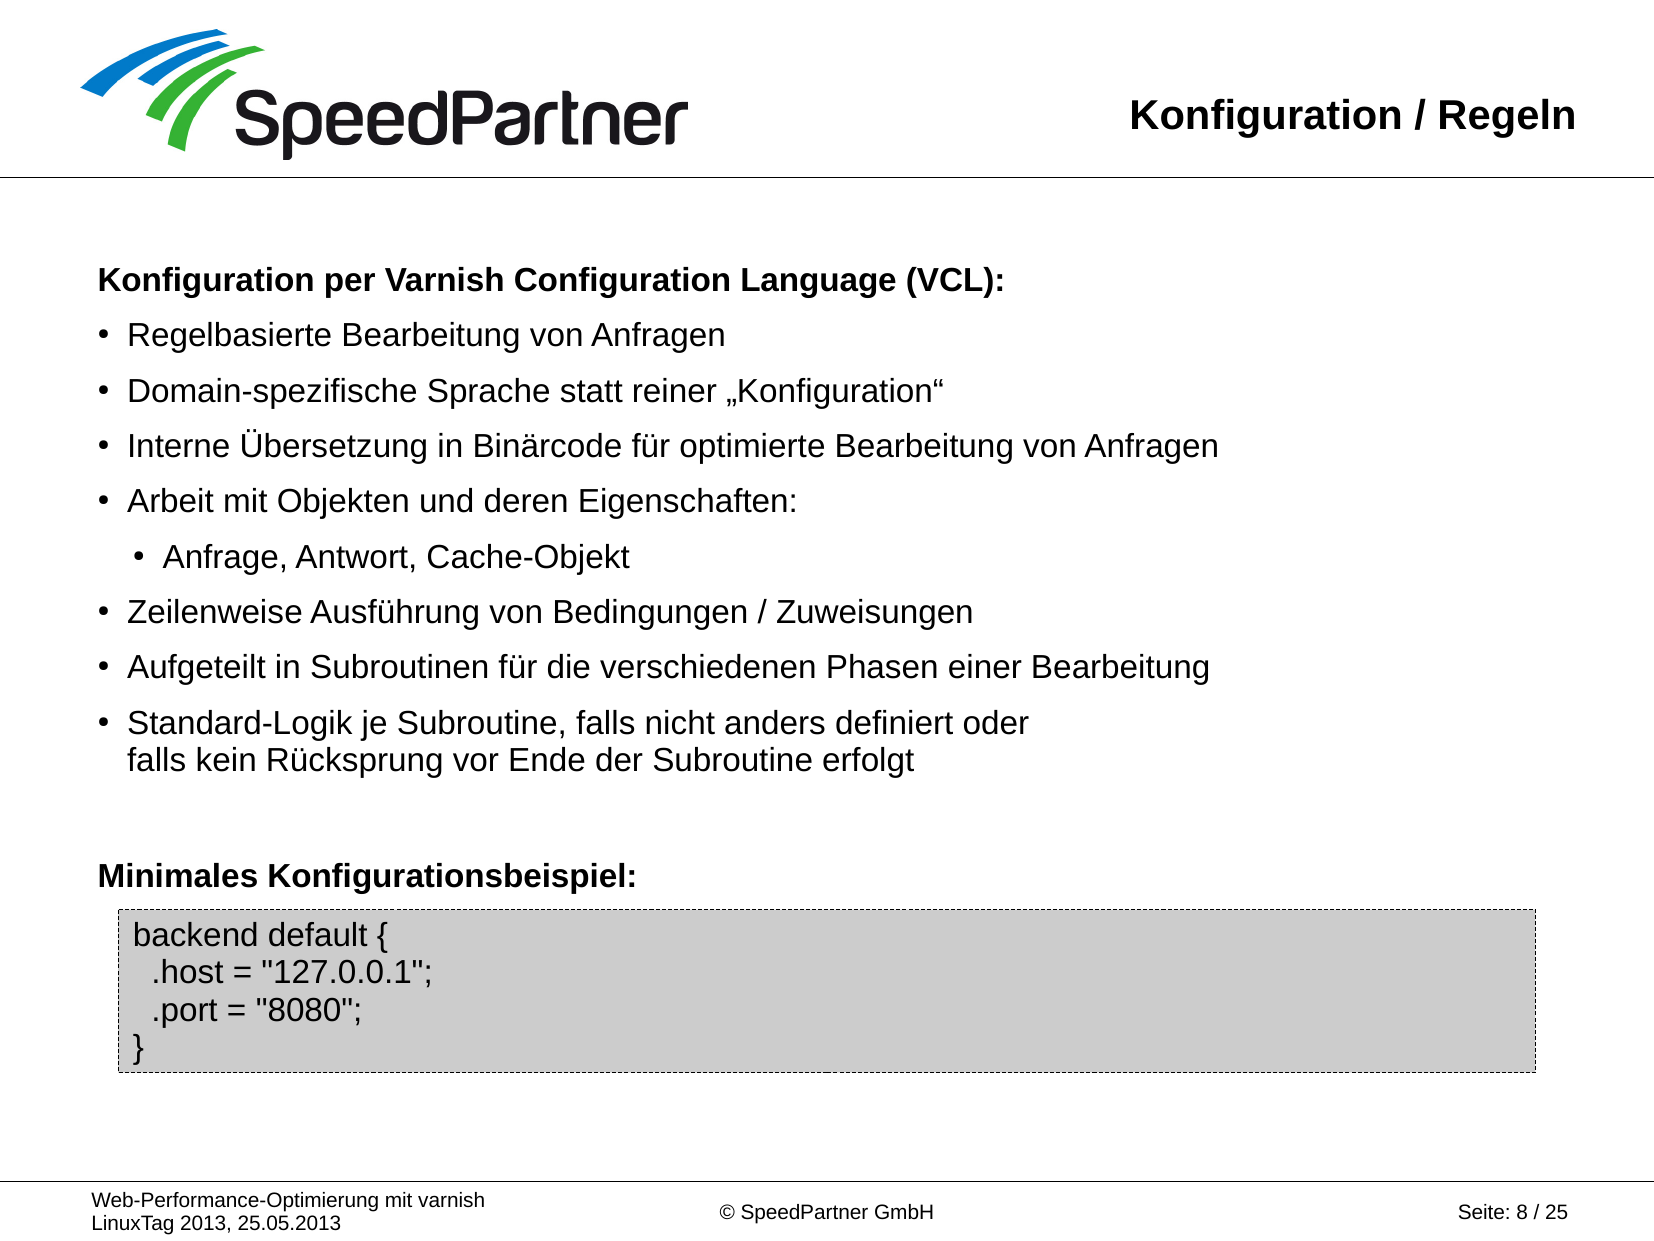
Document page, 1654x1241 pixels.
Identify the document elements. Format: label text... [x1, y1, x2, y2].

text_box Konfiguration per Varnish Configuration Language (VCL): Regelbasierte Bearbeitung von Anfragen Domain-spezifische Sprache statt reiner „Konfiguration“ Interne Übersetzung in Binärcode für optimierte Bearbeitung von Anfragen Arbeit mit Objekten und deren Eigenschaften: Anfrage, Antwort, Cache-Objekt Zeilenweise Ausführung von Bedingungen / Zuweisungen Aufgeteilt in Subroutinen für die verschiedenen Phasen einer Bearbeitung Standard-Logik je Subroutine, falls nicht anders definiert oder falls kein Rücksprung vor Ende der Subroutine erfolgt [82, 254, 1565, 850]
picture [80, 29, 688, 160]
text_box Minimales Konfigurationsbeispiel: [82, 850, 1565, 916]
text_box backend default { .host = "127.0.0.1"; .port = "8080"; } [118, 916, 1536, 1073]
title Konfiguration / Regeln [590, 70, 1577, 160]
text_box Konfiguration per Varnish Configuration Language (VCL): Regelbasierte Bearbeitung von Anfragen Domain-spezifische Sprache statt reiner „Konfiguration“ Interne Übersetzung in Binärcode für optimierte Bearbeitung von Anfragen Arbeit mit Objekten und deren Eigenschaften: Anfrage, Antwort, Cache-Objekt Zeilenweise Ausführung von Bedingungen / Zuweisungen Aufgeteilt in Subroutinen für die verschiedenen Phasen einer Bearbeitung Standard-Logik je Subroutine, falls nicht anders definiert oder falls kein Rücksprung vor Ende der Subroutine erfolgt [82, 916, 1565, 1177]
